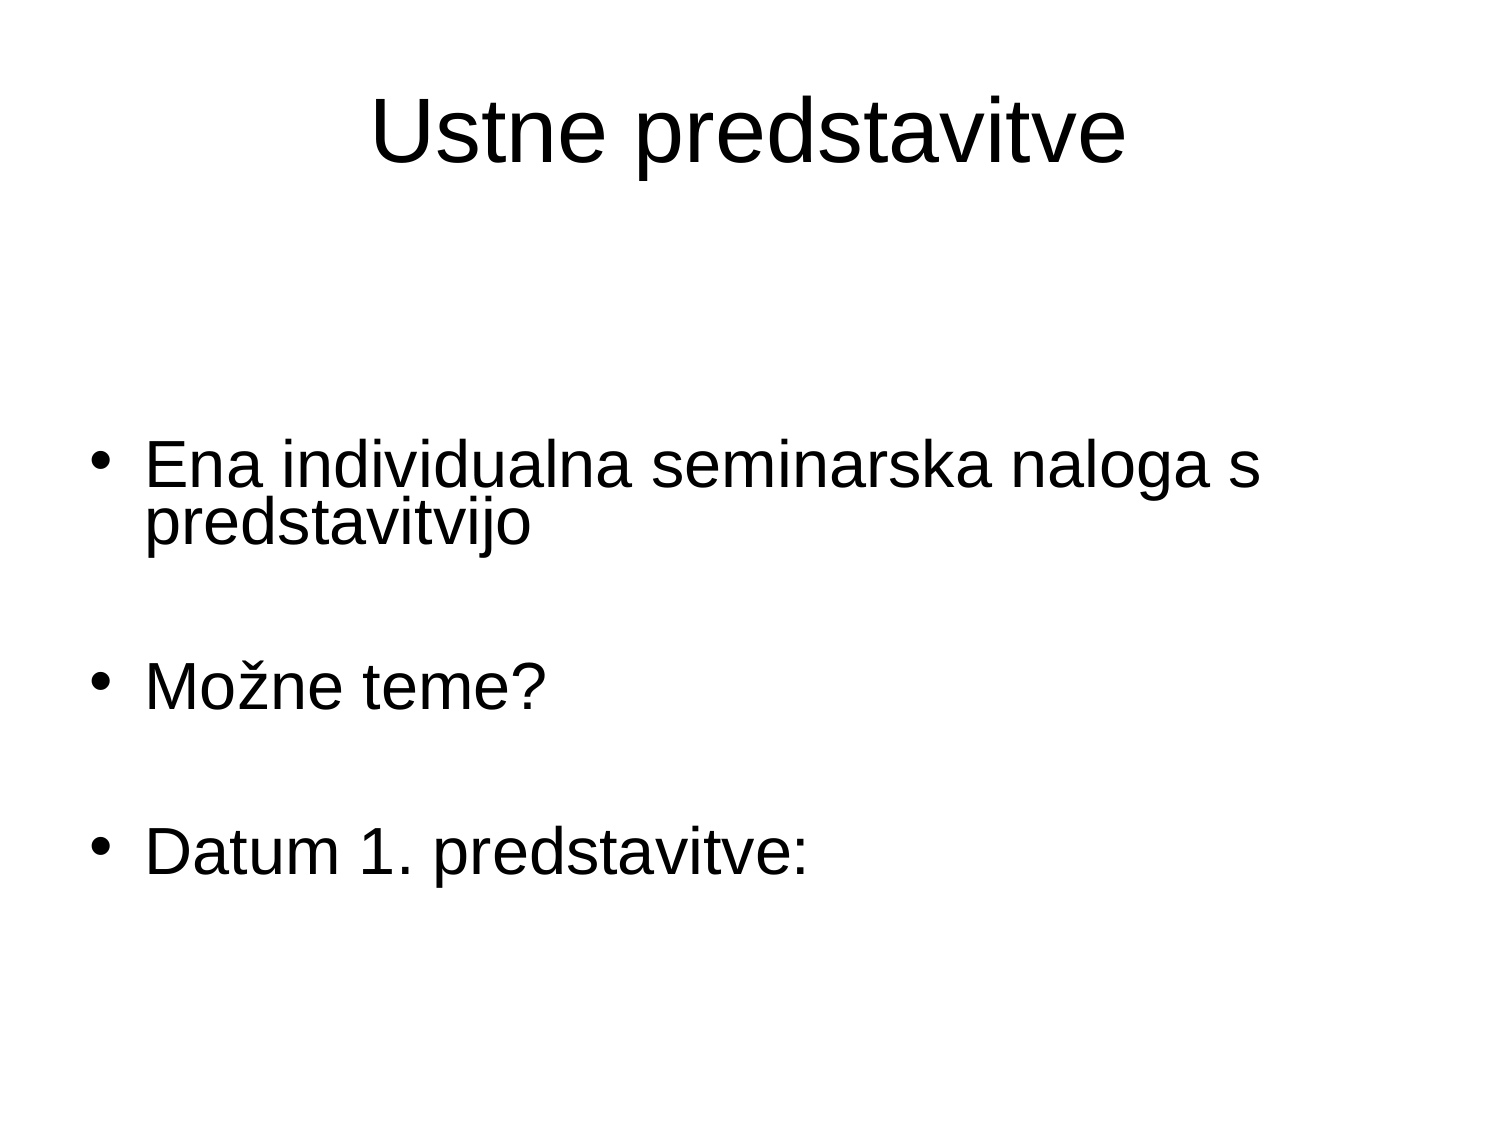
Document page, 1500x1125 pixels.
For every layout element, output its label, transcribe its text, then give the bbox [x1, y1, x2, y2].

list Ena individualna seminarska naloga s predstavitvijo Možne teme? Datum 1. predstavitve: [75, 337, 1424, 1005]
title Ustne predstavitve [75, 21, 1424, 257]
